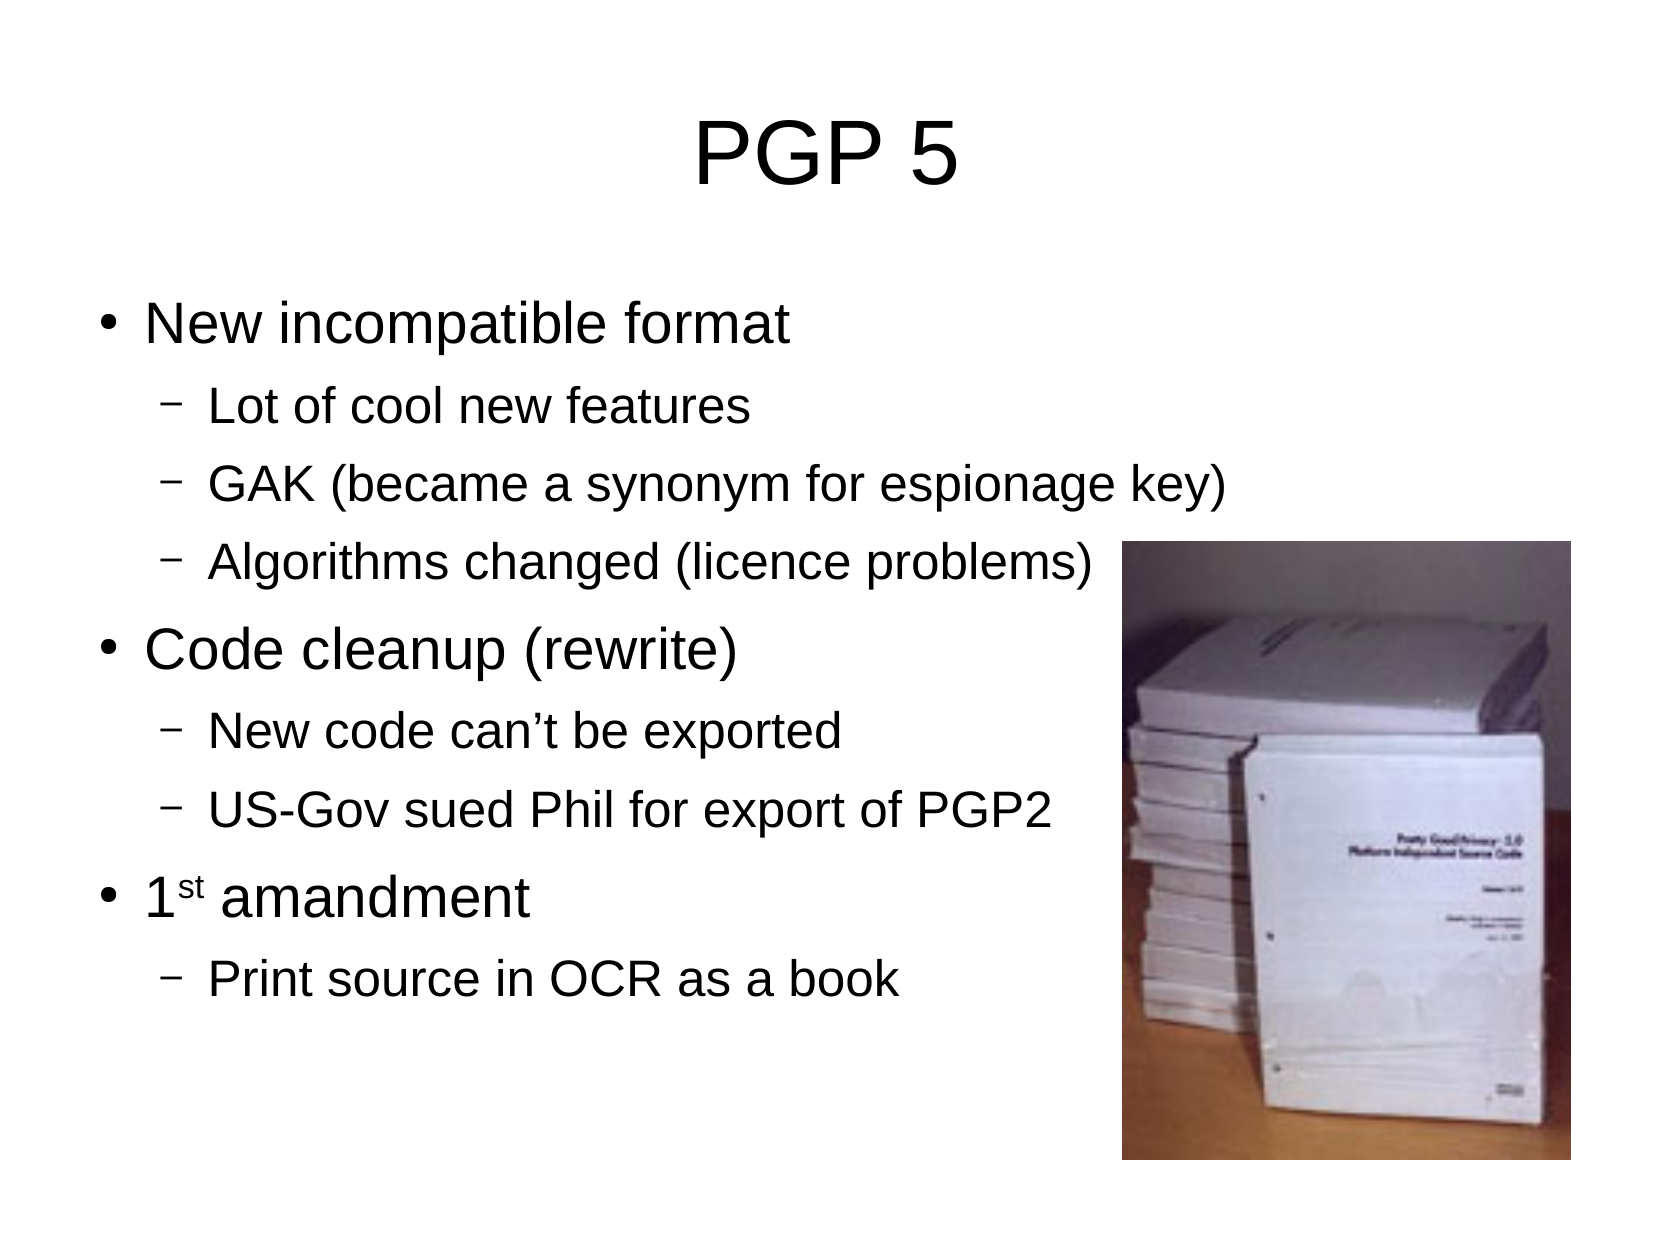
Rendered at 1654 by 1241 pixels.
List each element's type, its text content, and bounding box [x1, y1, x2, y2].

list New incompatible format Lot of cool new features GAK (became a synonym for espionage key) Algorithms changed (licence problems) Code cleanup (rewrite) New code can’t be exported US-Gov sued Phil for export of PGP2 1st amandment Print source in OCR as a book [82, 290, 1571, 1010]
picture [1122, 541, 1571, 1160]
title PGP 5 [82, 49, 1571, 257]
